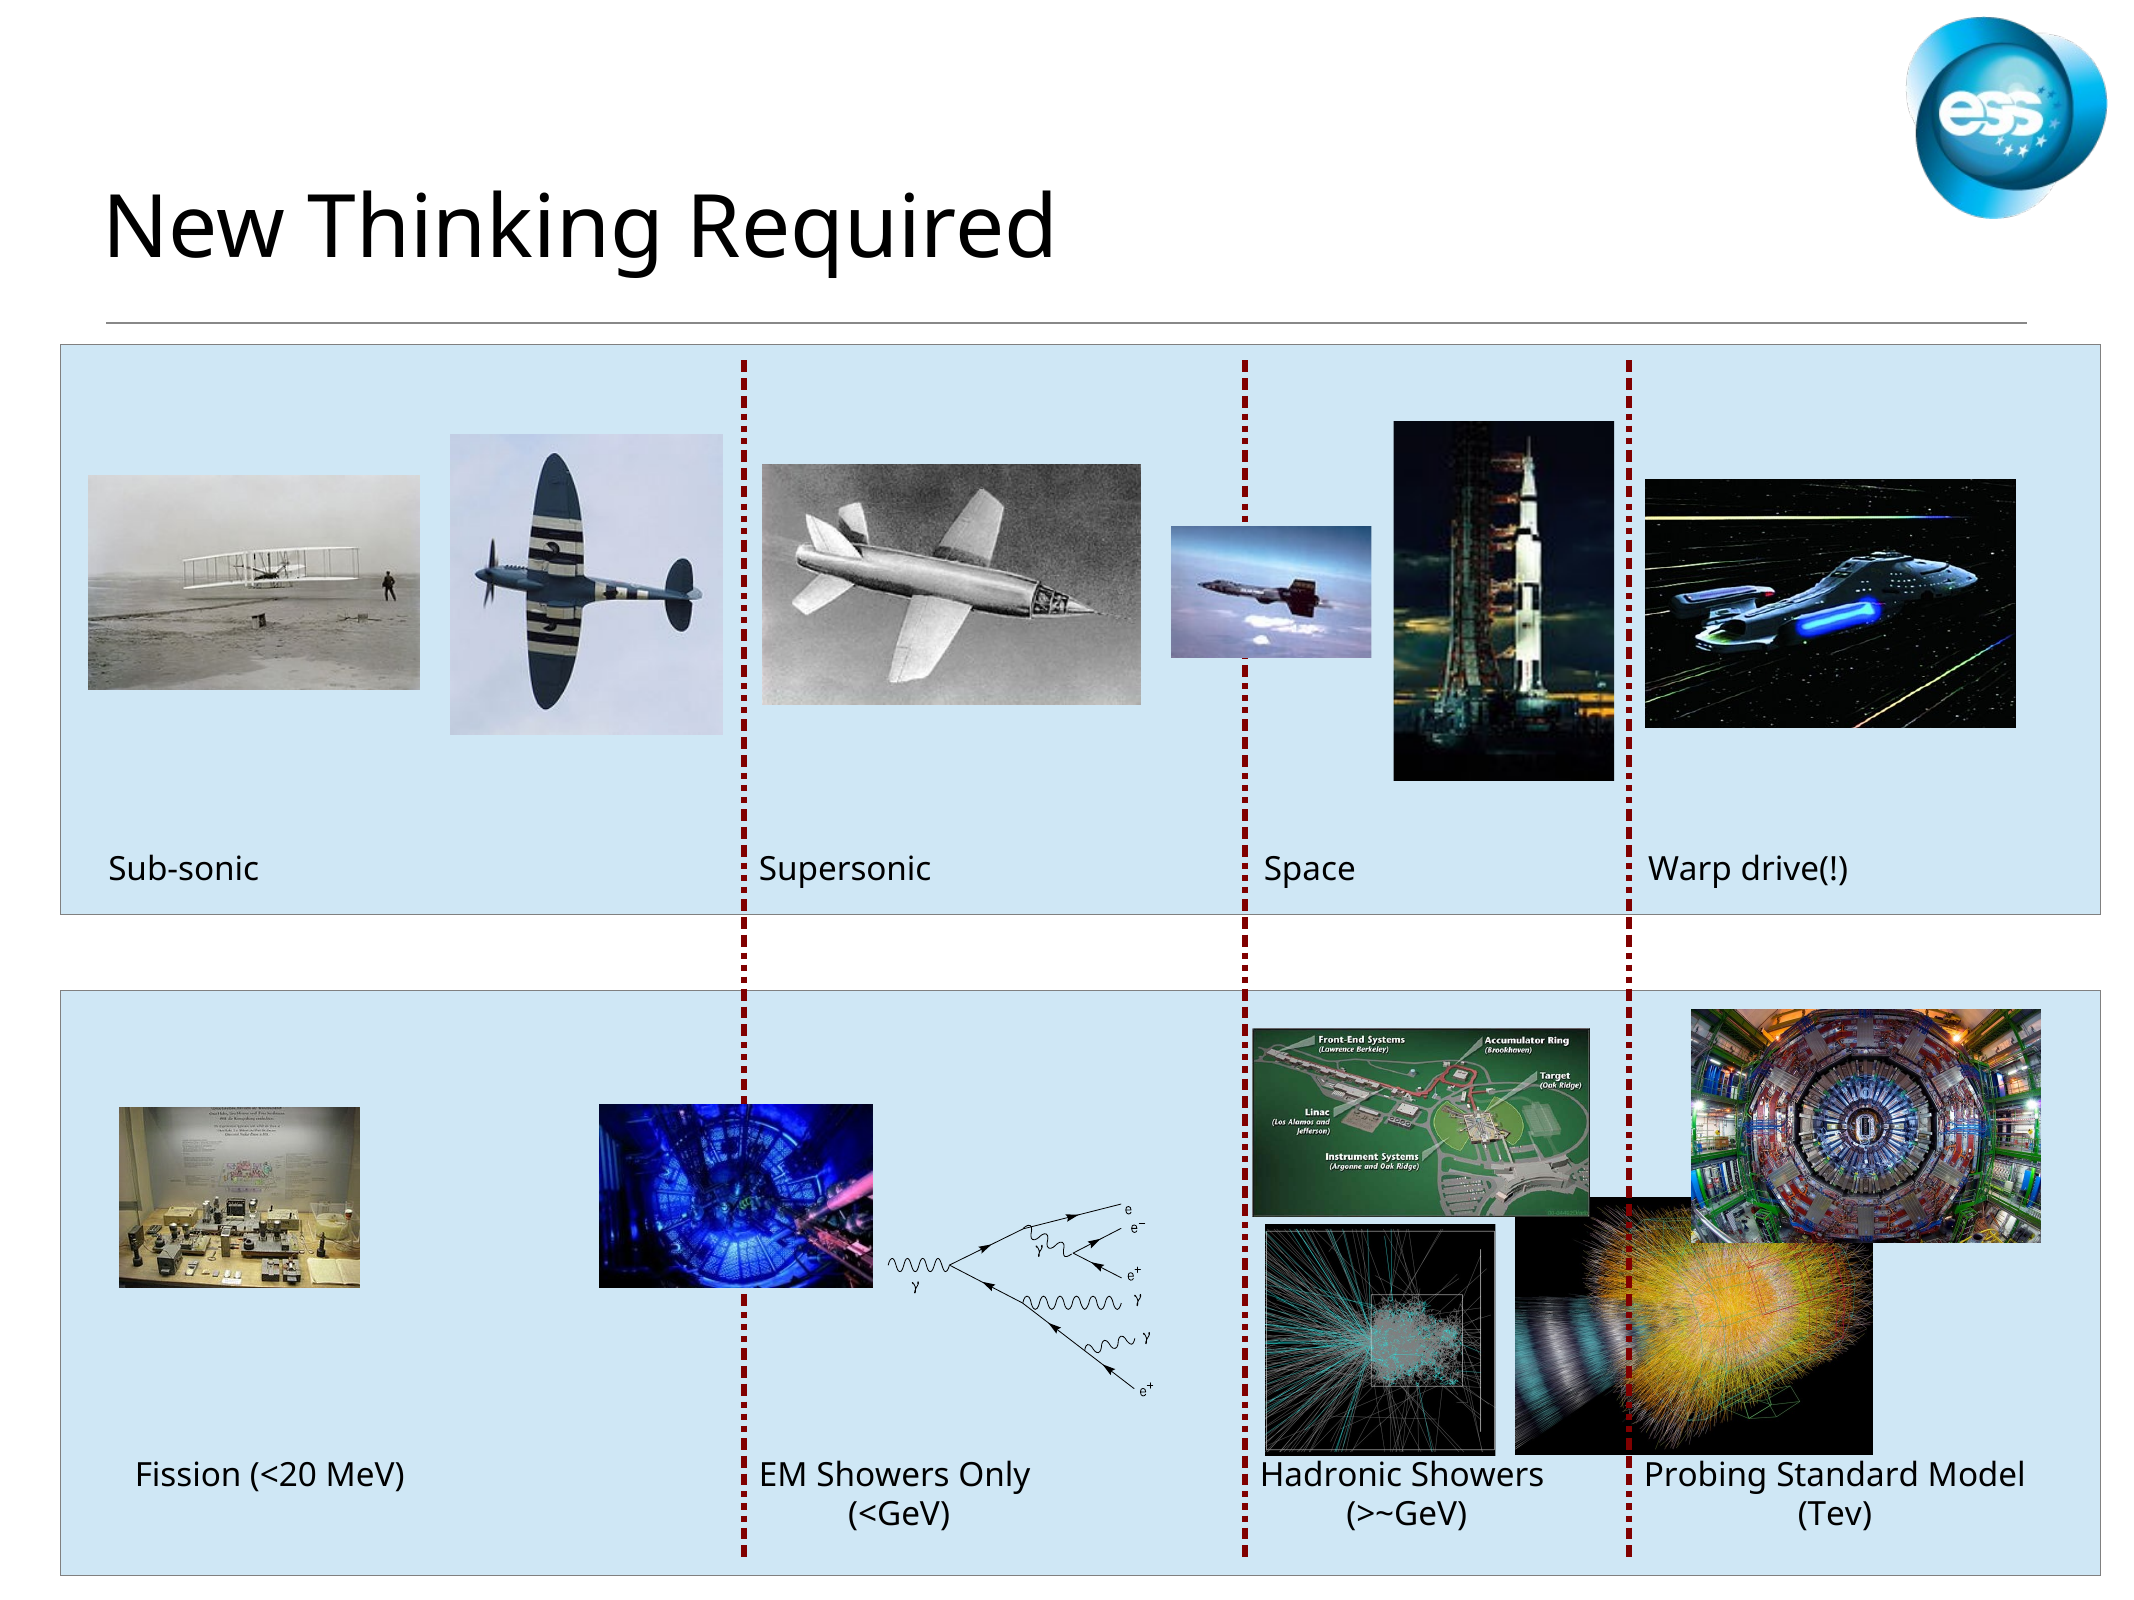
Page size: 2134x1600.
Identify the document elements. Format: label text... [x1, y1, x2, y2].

picture [886, 1200, 1156, 1407]
picture [1645, 479, 2016, 728]
text_box [60, 344, 2101, 915]
title New Thinking Required [93, 54, 2040, 284]
picture [762, 464, 1141, 706]
text_box [60, 990, 2101, 1576]
text_box EM Showers Only (<GeV) [744, 1445, 1073, 1540]
text_box Sub-sonic [93, 839, 285, 895]
text_box Fission (<20 MeV) [120, 1445, 453, 1501]
text_box Warp drive(!) [1633, 839, 1886, 895]
picture [119, 1107, 360, 1288]
picture [1171, 526, 1372, 658]
picture [2040, 67, 2052, 130]
picture [1265, 1224, 1496, 1456]
picture [88, 475, 421, 691]
text_box Supersonic [744, 839, 958, 895]
text_box Space [1249, 840, 1381, 895]
picture [1252, 1009, 2041, 1456]
picture [599, 1104, 873, 1288]
picture [2040, 135, 2046, 147]
picture [2049, 119, 2060, 129]
picture [1905, 16, 2108, 219]
picture [2054, 70, 2061, 81]
text_box Hadronic Showers (>~GeV) [1245, 1445, 1606, 1546]
picture [1393, 421, 1615, 781]
picture [450, 434, 723, 736]
text_box Probing Standard Model (Tev) [1629, 1445, 2058, 1540]
